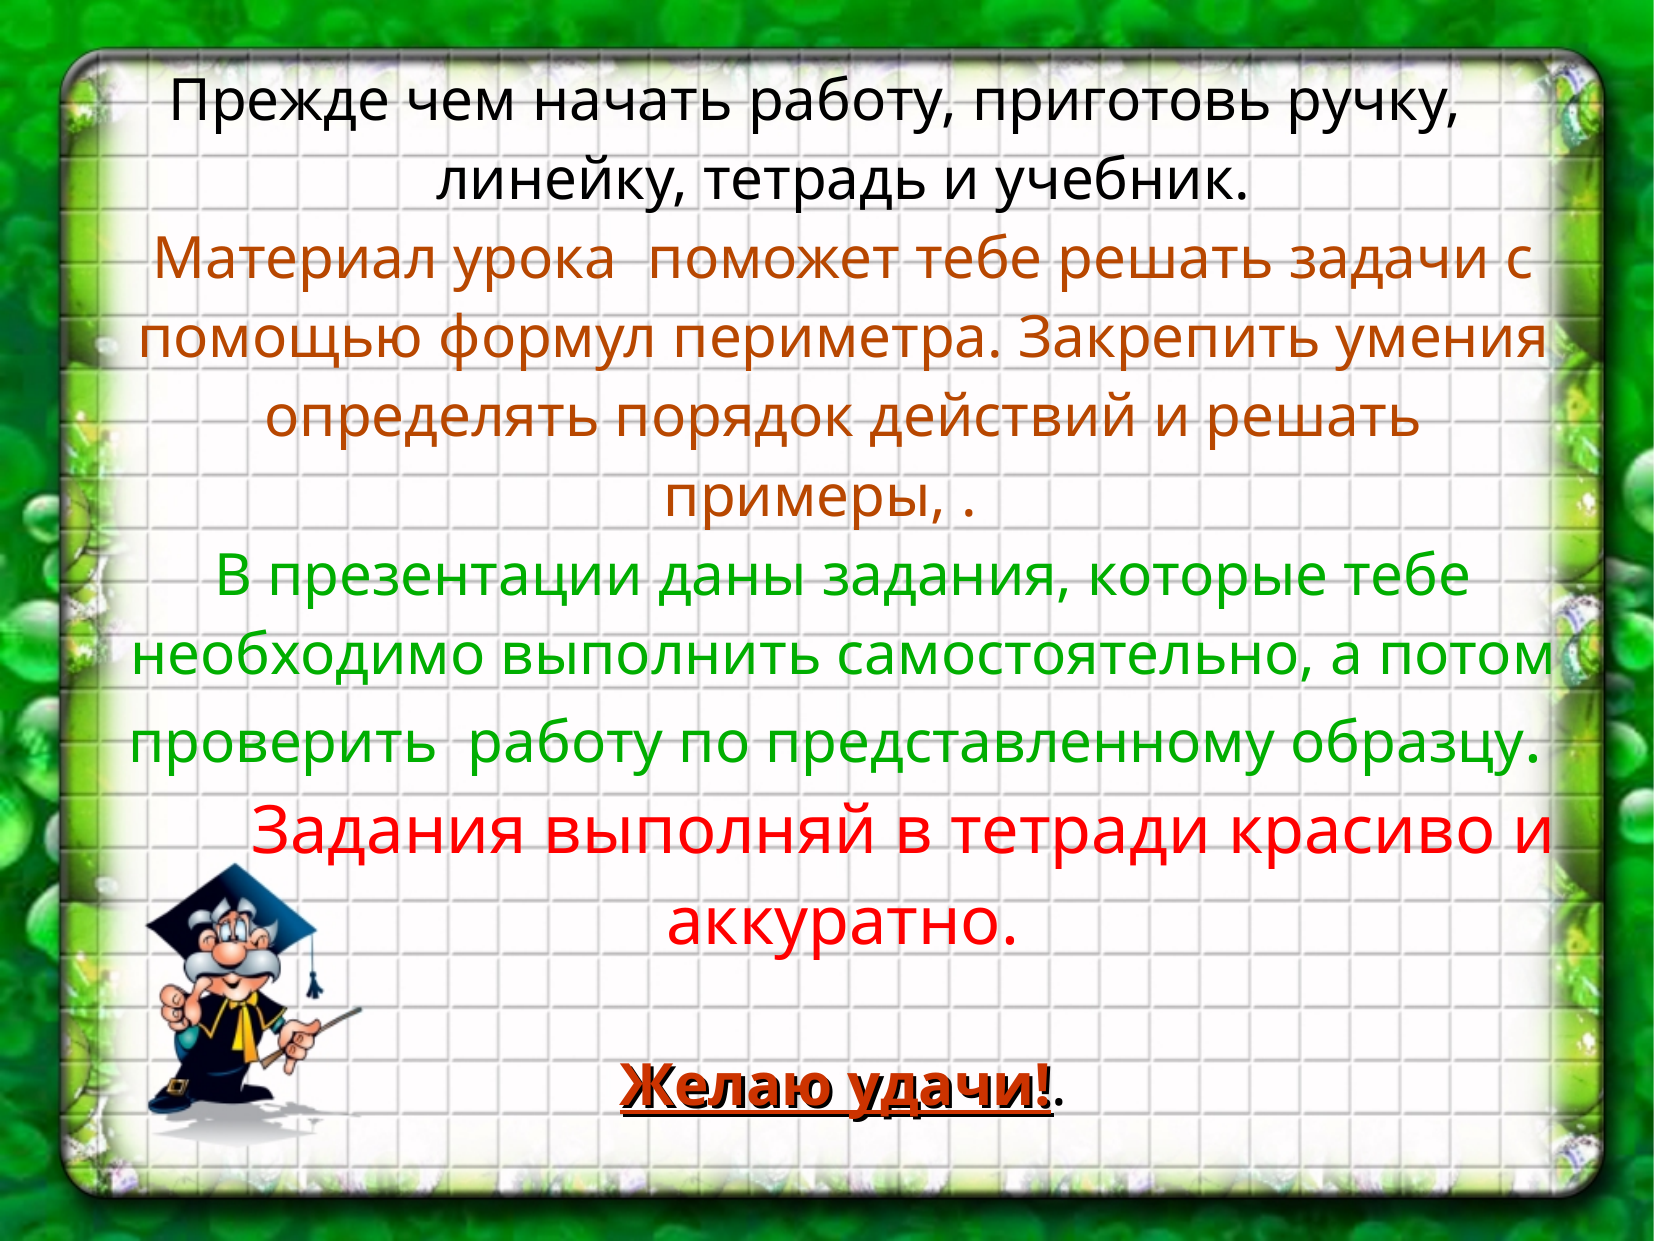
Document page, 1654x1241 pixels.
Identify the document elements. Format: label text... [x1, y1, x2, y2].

picture [0, 0, 1654, 1241]
title Прежде чем начать работу, приготовь ручку, линейку, тетрадь и учебник. Материал урока поможет тебе решать задачи с помощью формул периметра. Закрепить умения определять порядок действий и решать примеры, . В презентации даны задания, которые тебе необходимо выполнить самостоятельно, а потом проверить работу по представленному образцу. Задания выполняй в тетради красиво и аккуратно. Желаю удачи!. [70, 41, 1560, 1218]
